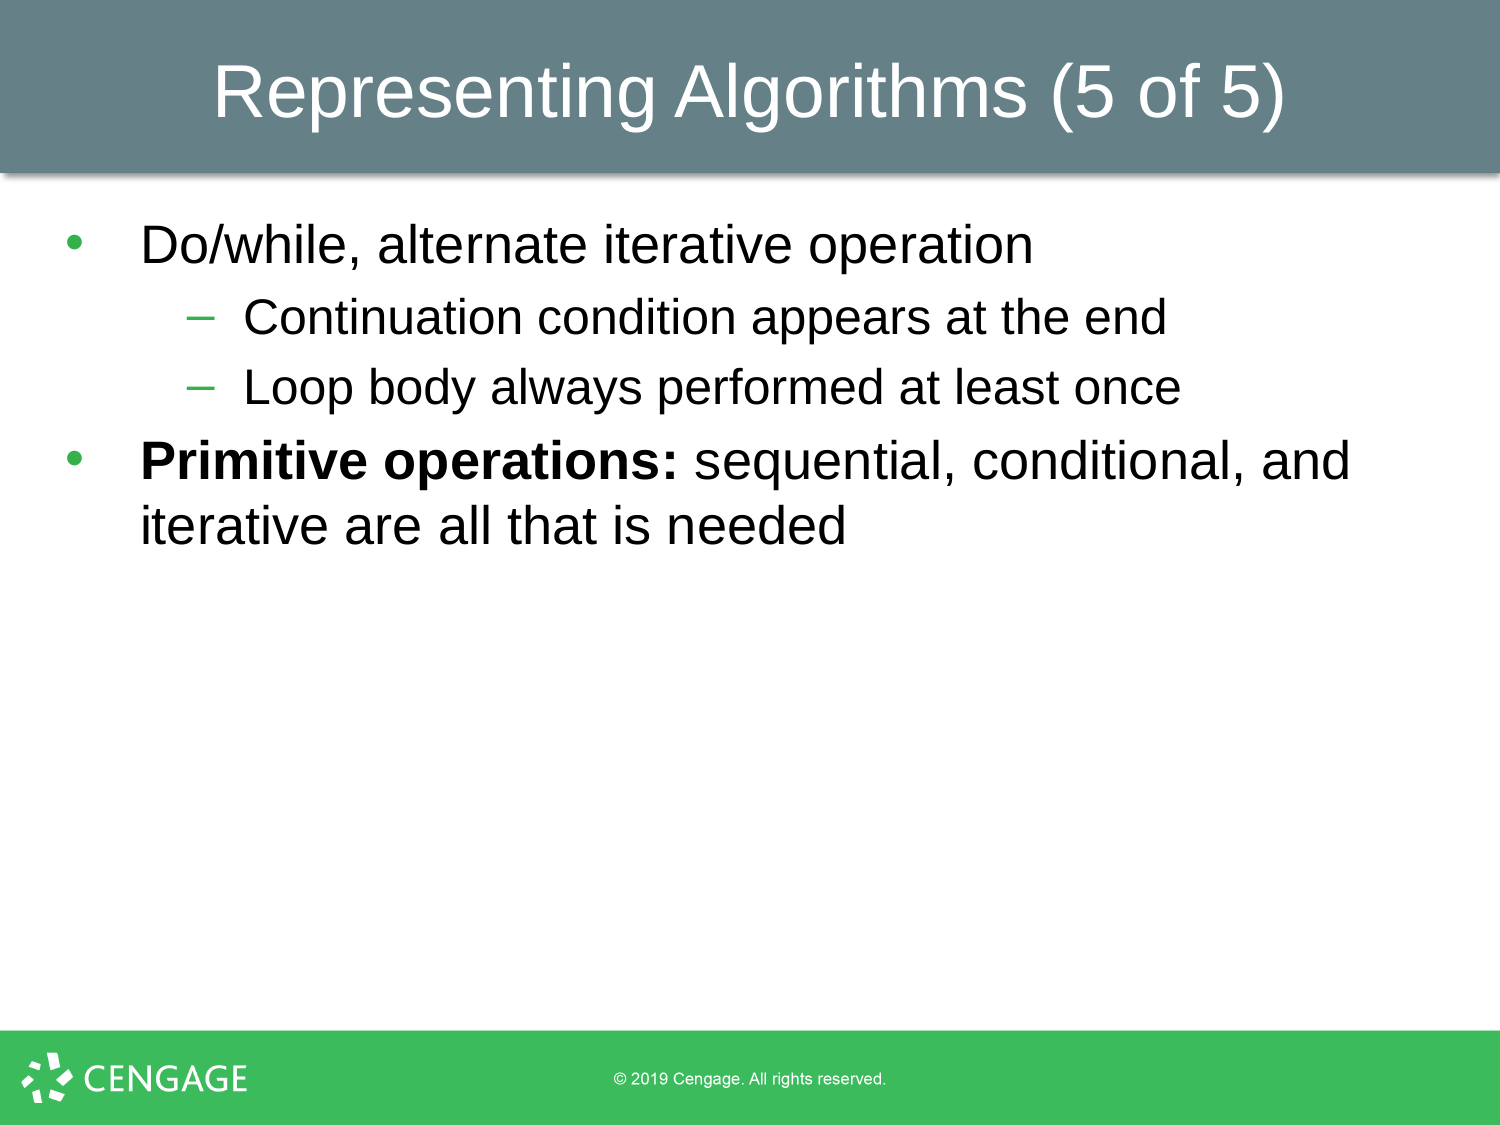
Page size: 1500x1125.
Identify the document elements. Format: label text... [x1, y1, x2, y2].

title Representing Algorithms (5 of 5) [0, 0, 1500, 174]
list Do/while, alternate iterative operation Continuation condition appears at the end Loop body always performed at least once Primitive operations: sequential, conditional, and iterative are all that is needed [40, 201, 1460, 1005]
picture [0, 174, 1500, 1125]
